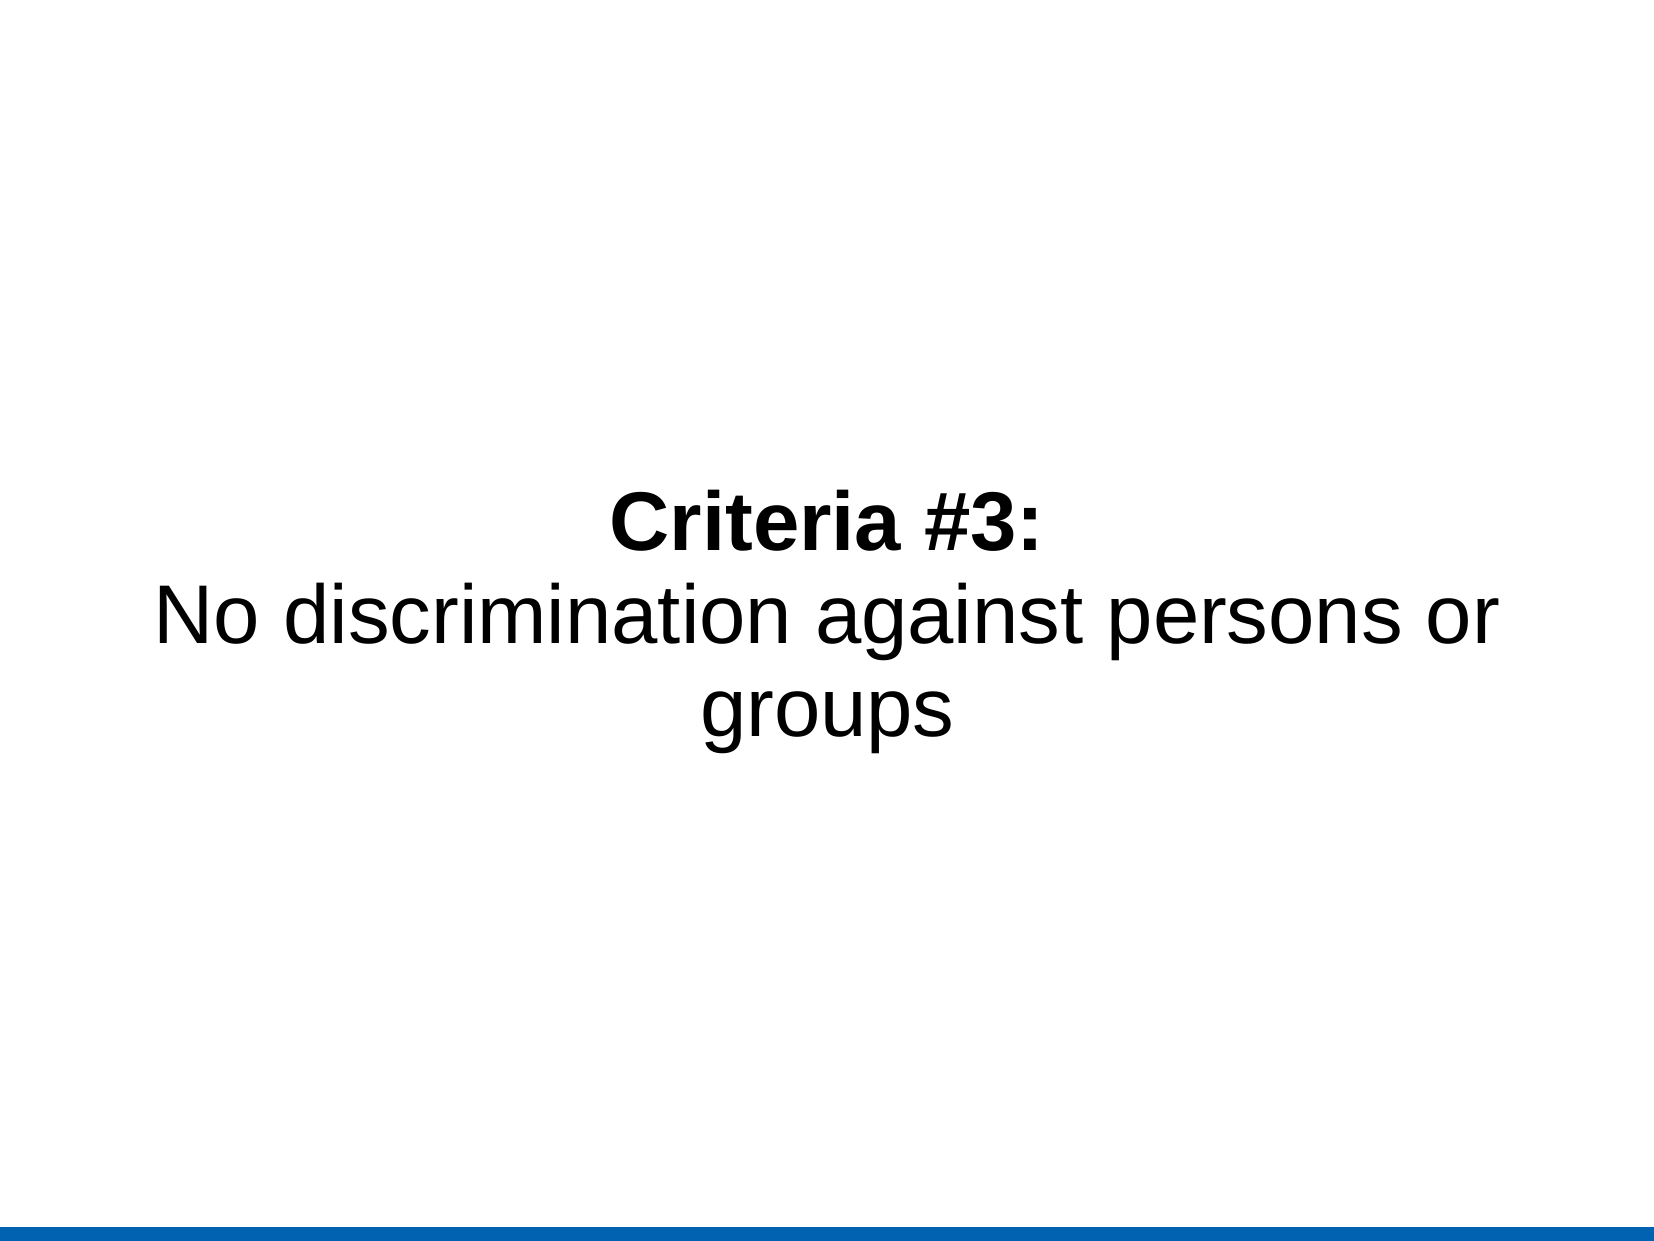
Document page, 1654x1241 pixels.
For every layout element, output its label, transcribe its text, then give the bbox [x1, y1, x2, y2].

subtitle Criteria #3: No discrimination against persons or groups [121, 112, 1534, 1117]
